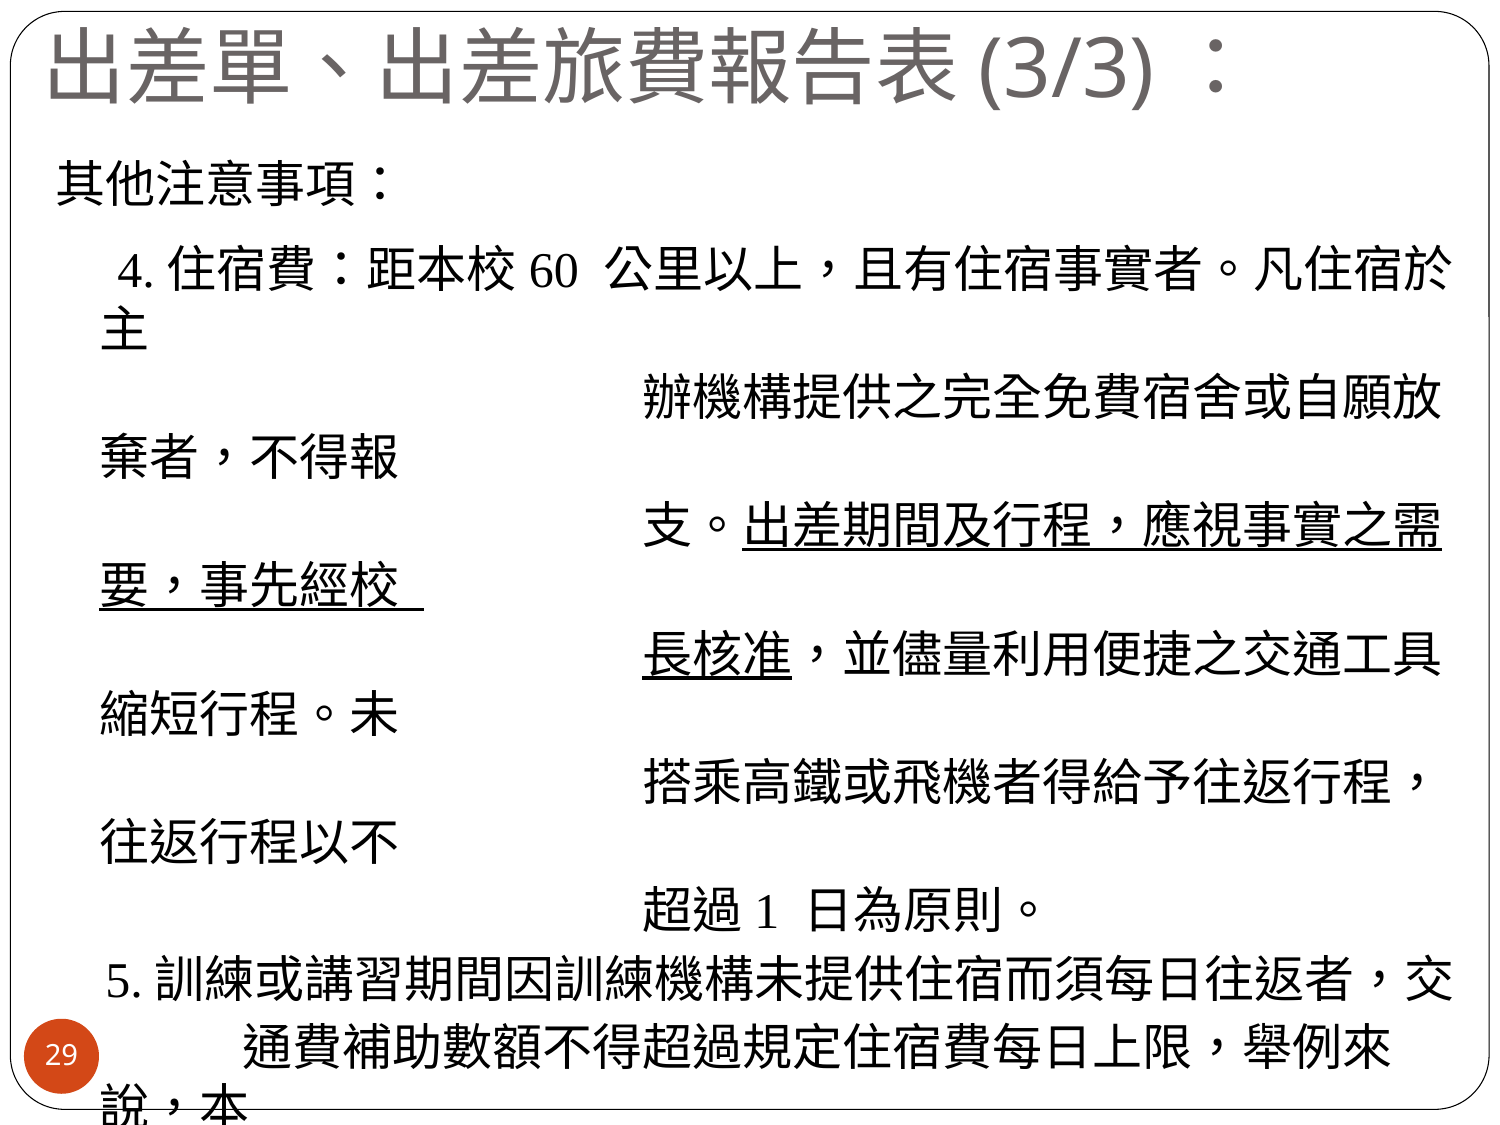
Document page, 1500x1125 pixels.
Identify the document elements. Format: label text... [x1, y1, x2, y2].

text_box 其他注意事項： 4.住宿費：距本校60 公里以上，且有住宿事實者。凡住宿於主 辦機構提供之完全免費宿舍或自願放棄者，不得報 支。出差期間及行程，應視事實之需要，事先經校 長核准，並儘量利用便捷之交通工具縮短行程。未 搭乘高鐵或飛機者得給予往返行程，往返行程以不 超過1 日為原則。 5.訓練或講習期間因訓練機構未提供住宿而須每日往返者，交 通費補助數額不得超過規定住宿費每日上限，舉例來說，本 校住宿費上限3,500元，如往返交通費超過3,500元，則僅能報 支3,500元。。 [46, 137, 1477, 1024]
text_box 出差單、出差旅費報告表(3/3)： [35, 0, 1477, 129]
text_box [23, 1018, 99, 1094]
